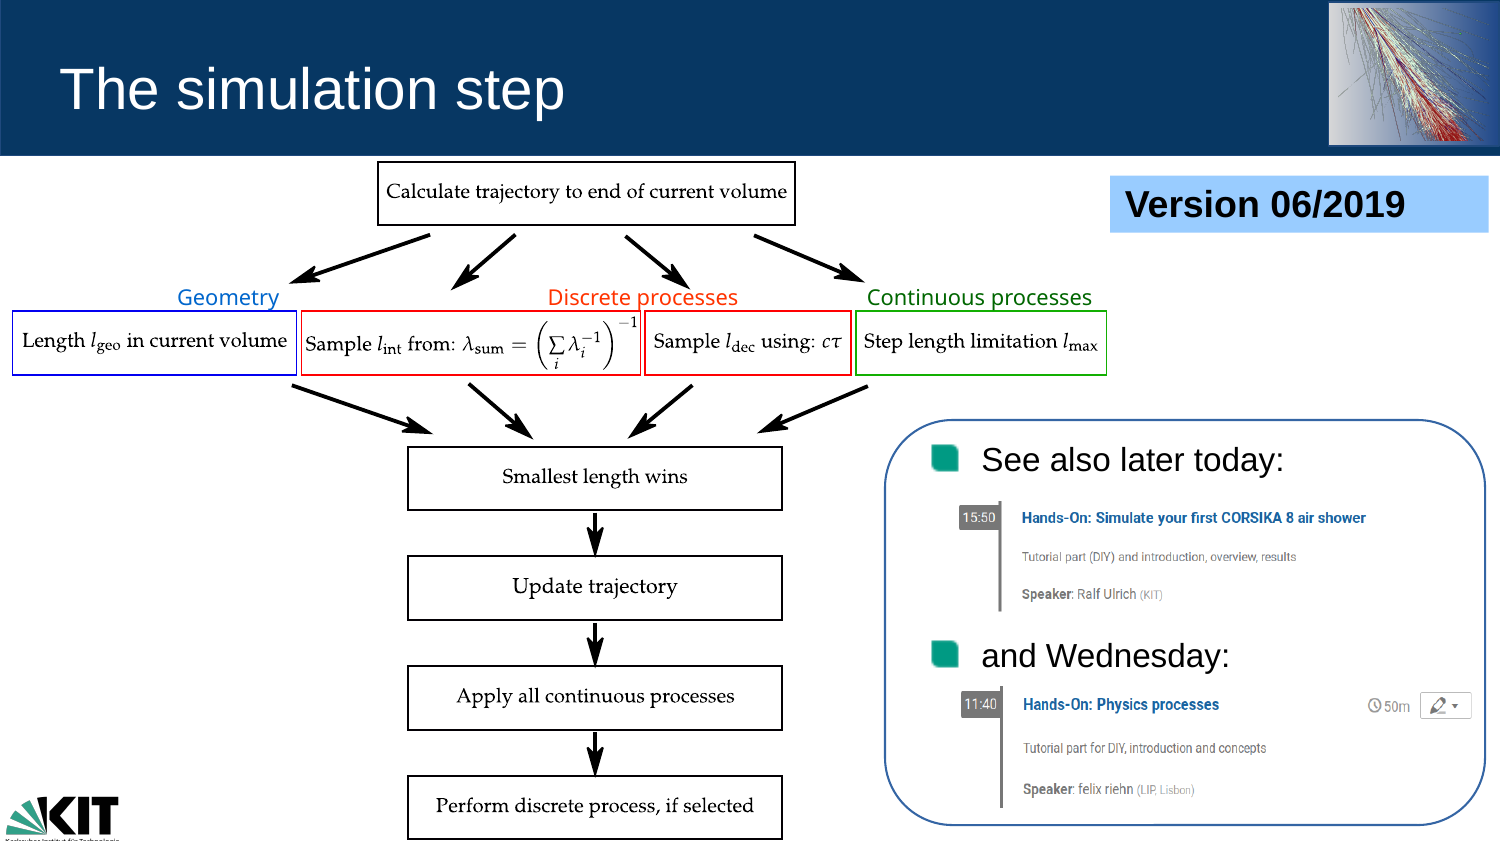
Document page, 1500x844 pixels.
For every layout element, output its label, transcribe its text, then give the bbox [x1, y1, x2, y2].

text_box Version 06/2019 [1110, 175, 1489, 233]
picture [1464, 675, 1500, 809]
text_box The simulation step [45, 49, 1261, 176]
text_box See also later today: and Wednesday: [1466, 438, 1500, 675]
picture [1338, 8, 1490, 141]
text_box See also later today: and Wednesday: [1108, 438, 1484, 675]
picture [5, 160, 1108, 841]
picture [887, 422, 1484, 824]
